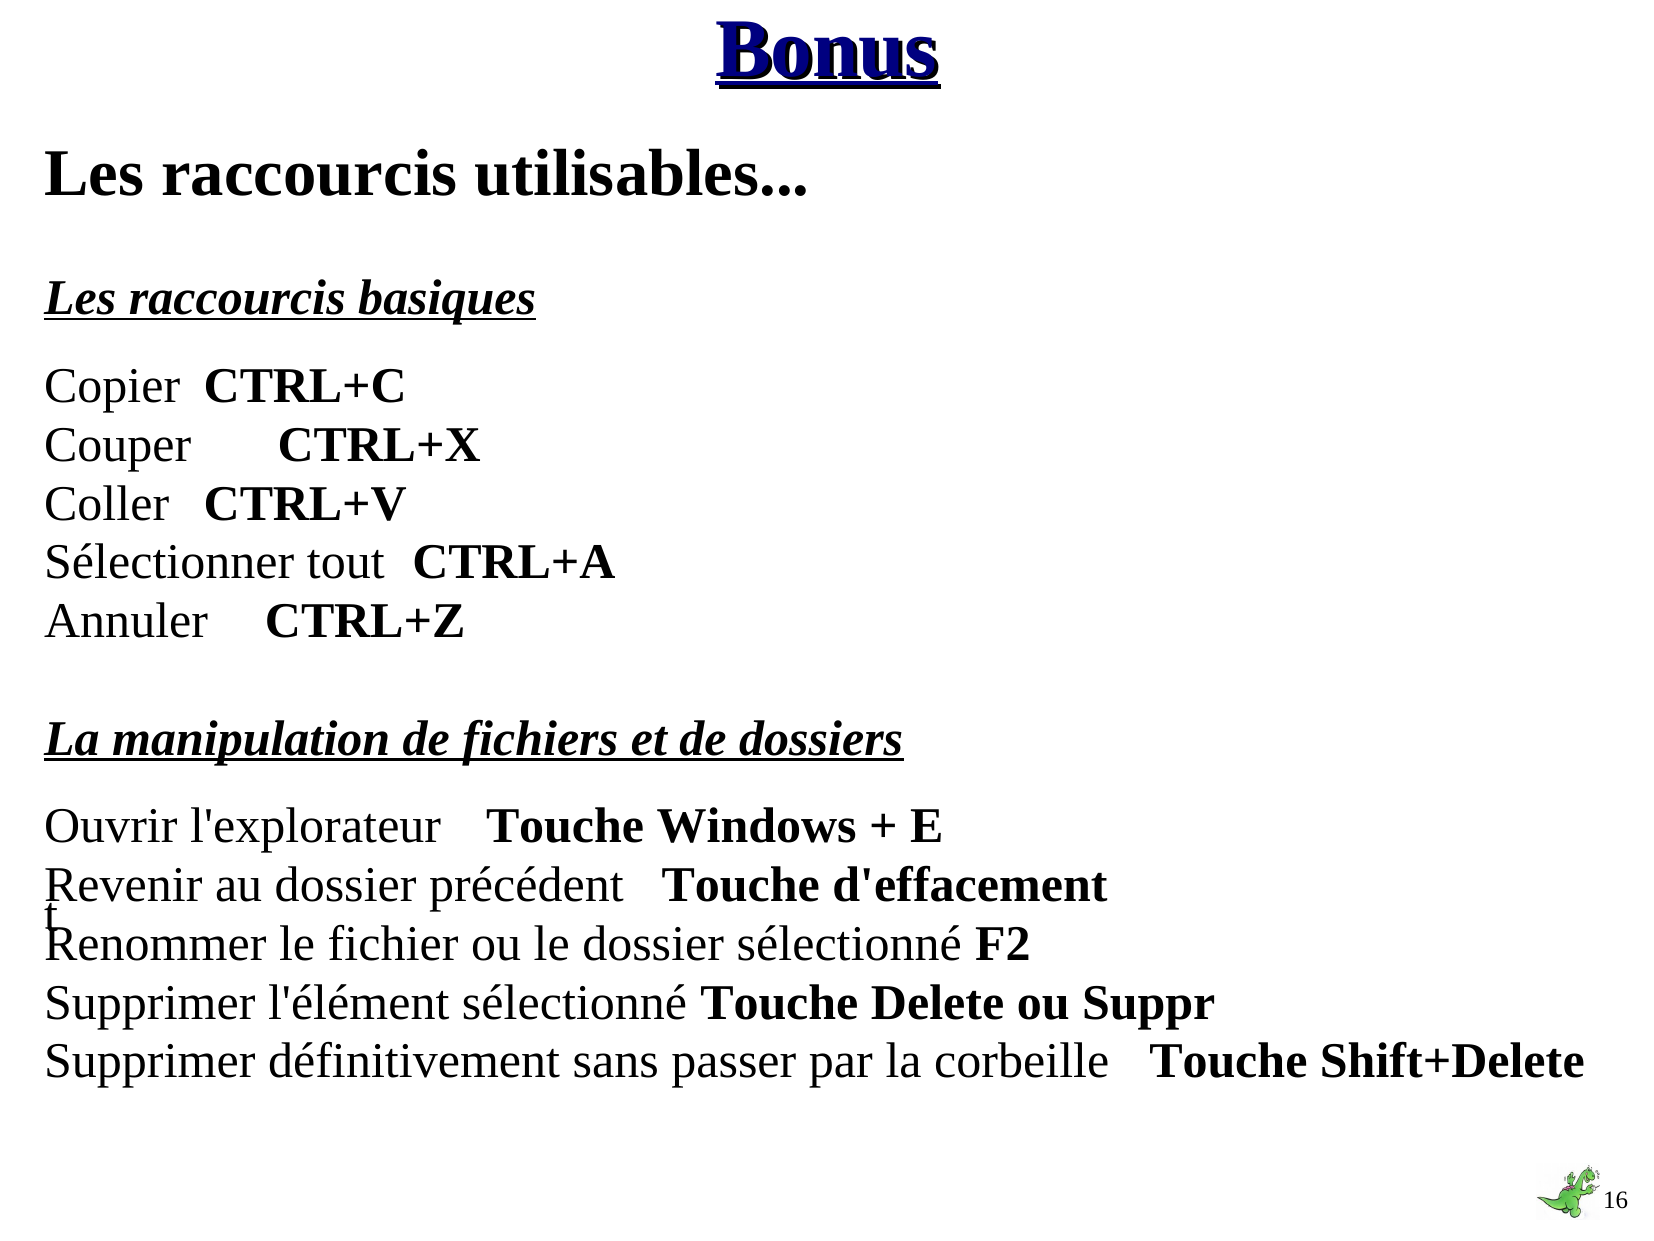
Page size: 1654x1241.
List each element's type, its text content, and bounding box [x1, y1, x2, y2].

text_box Bonus Les raccourcis utilisables... Les raccourcis basiques Copier CTRL+C Couper CTRL+X Coller CTRL+V Sélectionner tout CTRL+A Annuler CTRL+Z La manipulation de fichiers et de dossiers Ouvrir l'explorateur Touche Windows + E Revenir au dossier précédent Touche d'effacement t Renommer le fichier ou le dossier sélectionné F2 Supprimer l'élément sélectionné Touche Delete ou Suppr Supprimer définitivement sans passer par la corbeille Touche Shift+Delete [29, 29, 1624, 1241]
picture [1536, 1163, 1600, 1220]
text_box 16 [1603, 1186, 1632, 1214]
